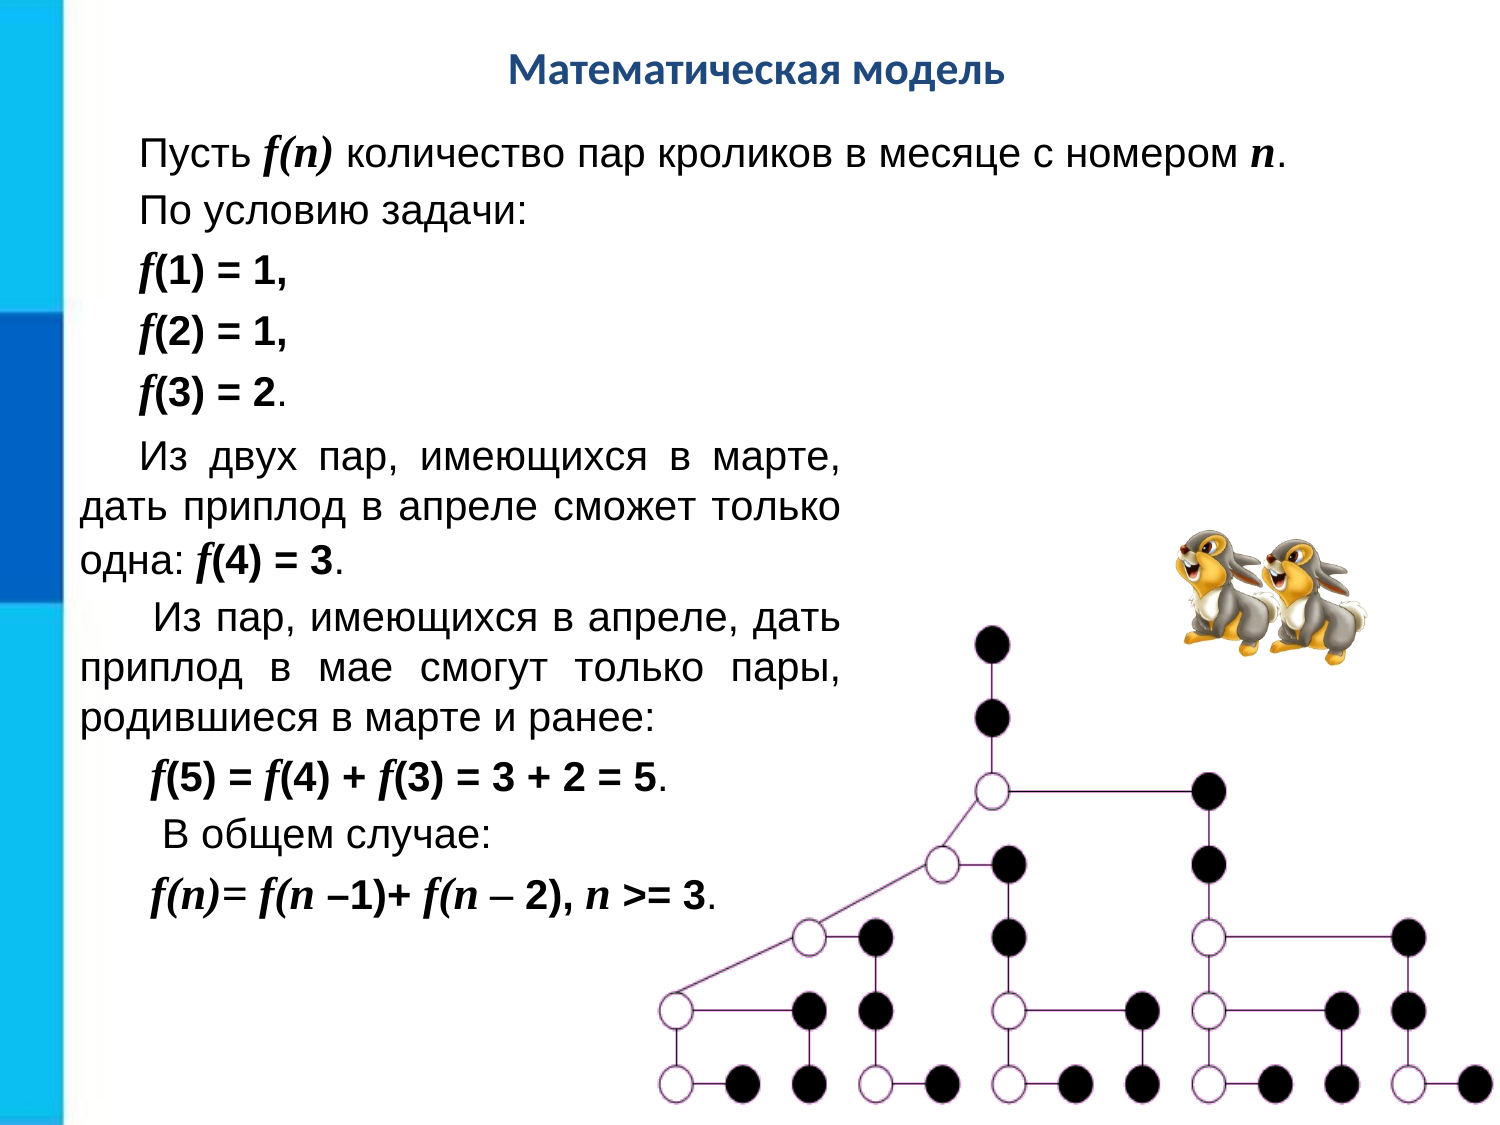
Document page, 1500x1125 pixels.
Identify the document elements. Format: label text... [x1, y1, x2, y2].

text_box Из двух пар, имеющихся в марте, дать приплод в апреле сможет только одна: f(4) = 3. Из пар, имеющихся в апреле, дать приплод в мае смогут только пары, родившиеся в марте и ранее: f(5) = f(4) + f(3) = 3 + 2 = 5. В общем случае: f(n)= f(n –1)+ f(n – 2), n >= 3. [64, 420, 857, 927]
text_box Математическая модель [88, 30, 1425, 102]
text_box Пусть f(n) количество пар кроликов в месяце с номером n. По условию задачи: f(1) = 1, f(2) = 1, f(3) = 2. [64, 113, 1435, 424]
picture [0, 0, 1500, 1125]
